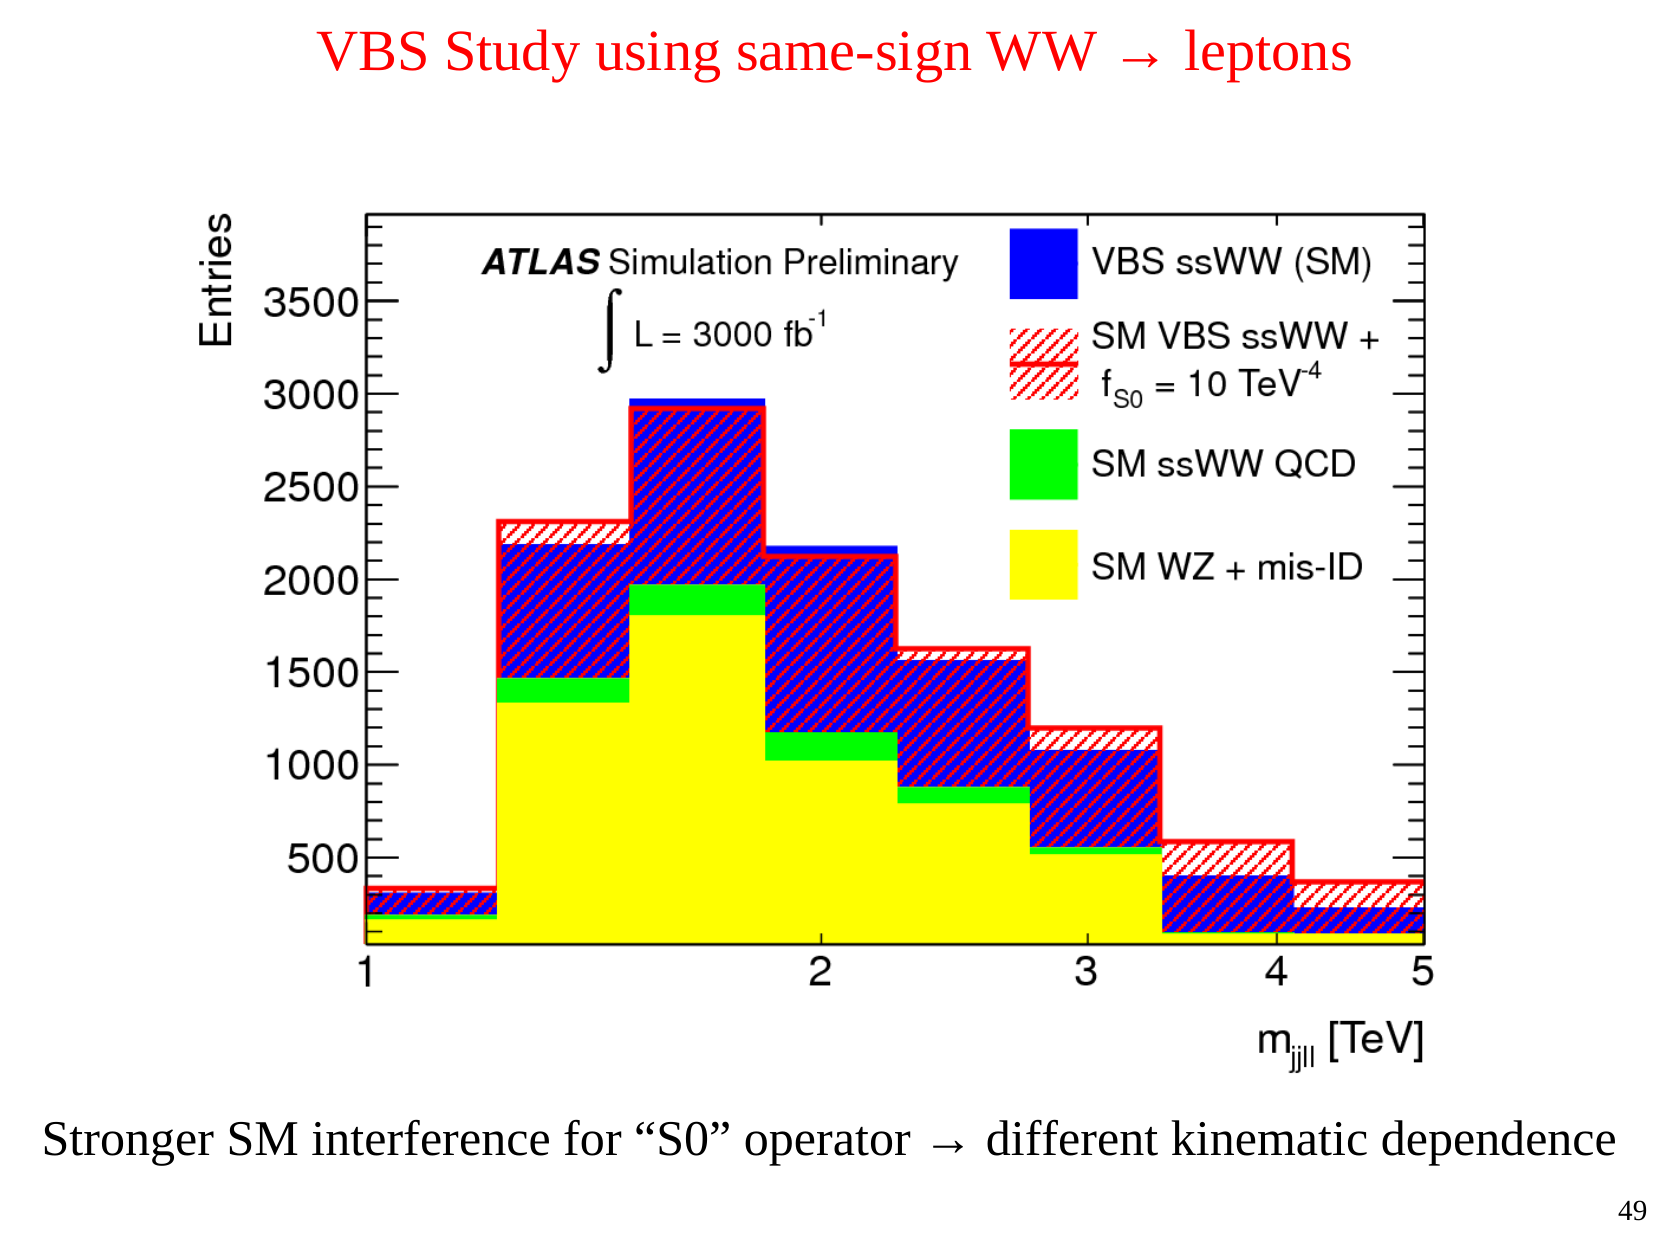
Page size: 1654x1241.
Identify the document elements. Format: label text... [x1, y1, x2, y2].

text_box Stronger SM interference for “S0” operator → different kinematic dependence [41, 1110, 1628, 1166]
title VBS Study using same-sign WW → leptons [128, 0, 1541, 144]
picture [152, 169, 1492, 1092]
